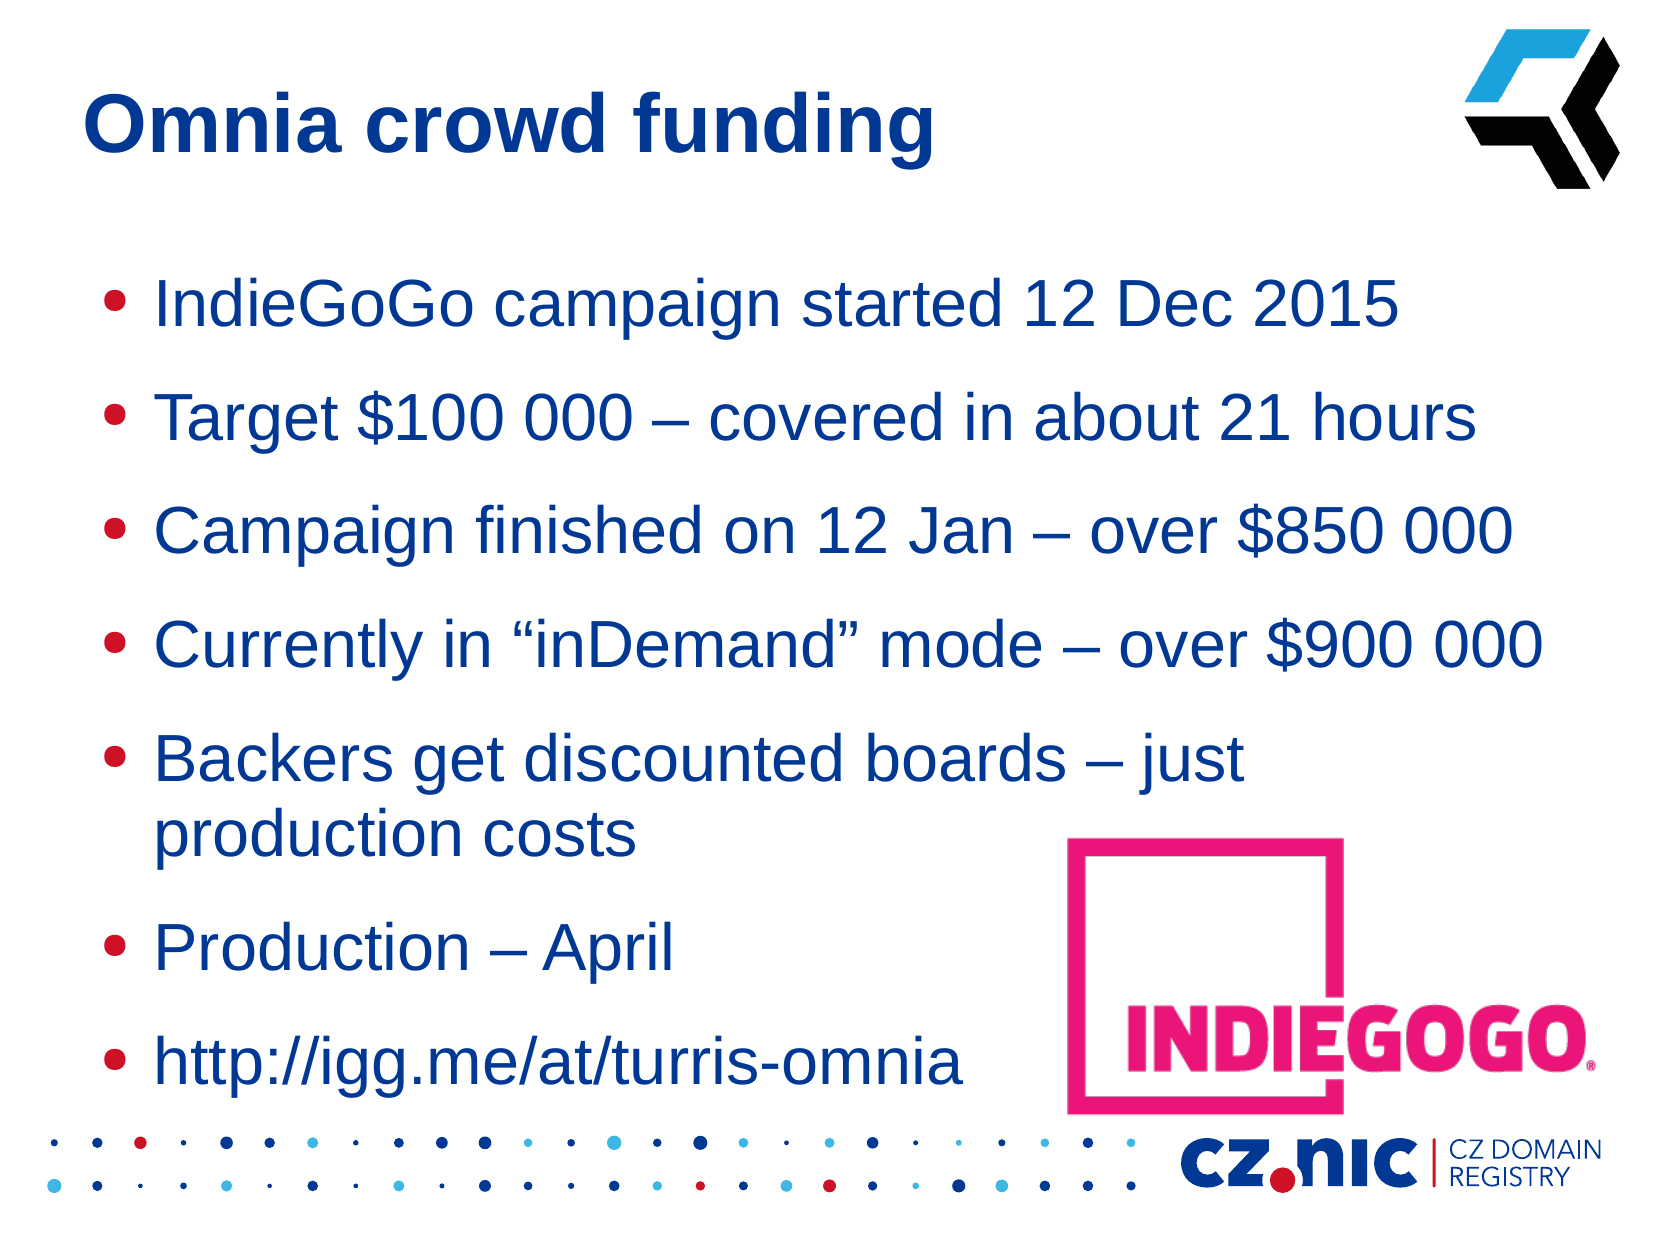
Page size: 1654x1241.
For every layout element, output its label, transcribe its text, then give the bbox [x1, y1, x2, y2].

list IndieGoGo campaign started 12 Dec 2015 Target $100 000 – covered in about 21 hours Campaign finished on 12 Jan – over $850 000 Currently in “inDemand” mode – over $900 000 Backers get discounted boards – just production costs Production – April http://igg.me/at/turris-omnia [82, 265, 1571, 1111]
title Omnia crowd funding [82, 70, 1464, 178]
picture [1464, 29, 1620, 190]
picture [956, 726, 1654, 1227]
